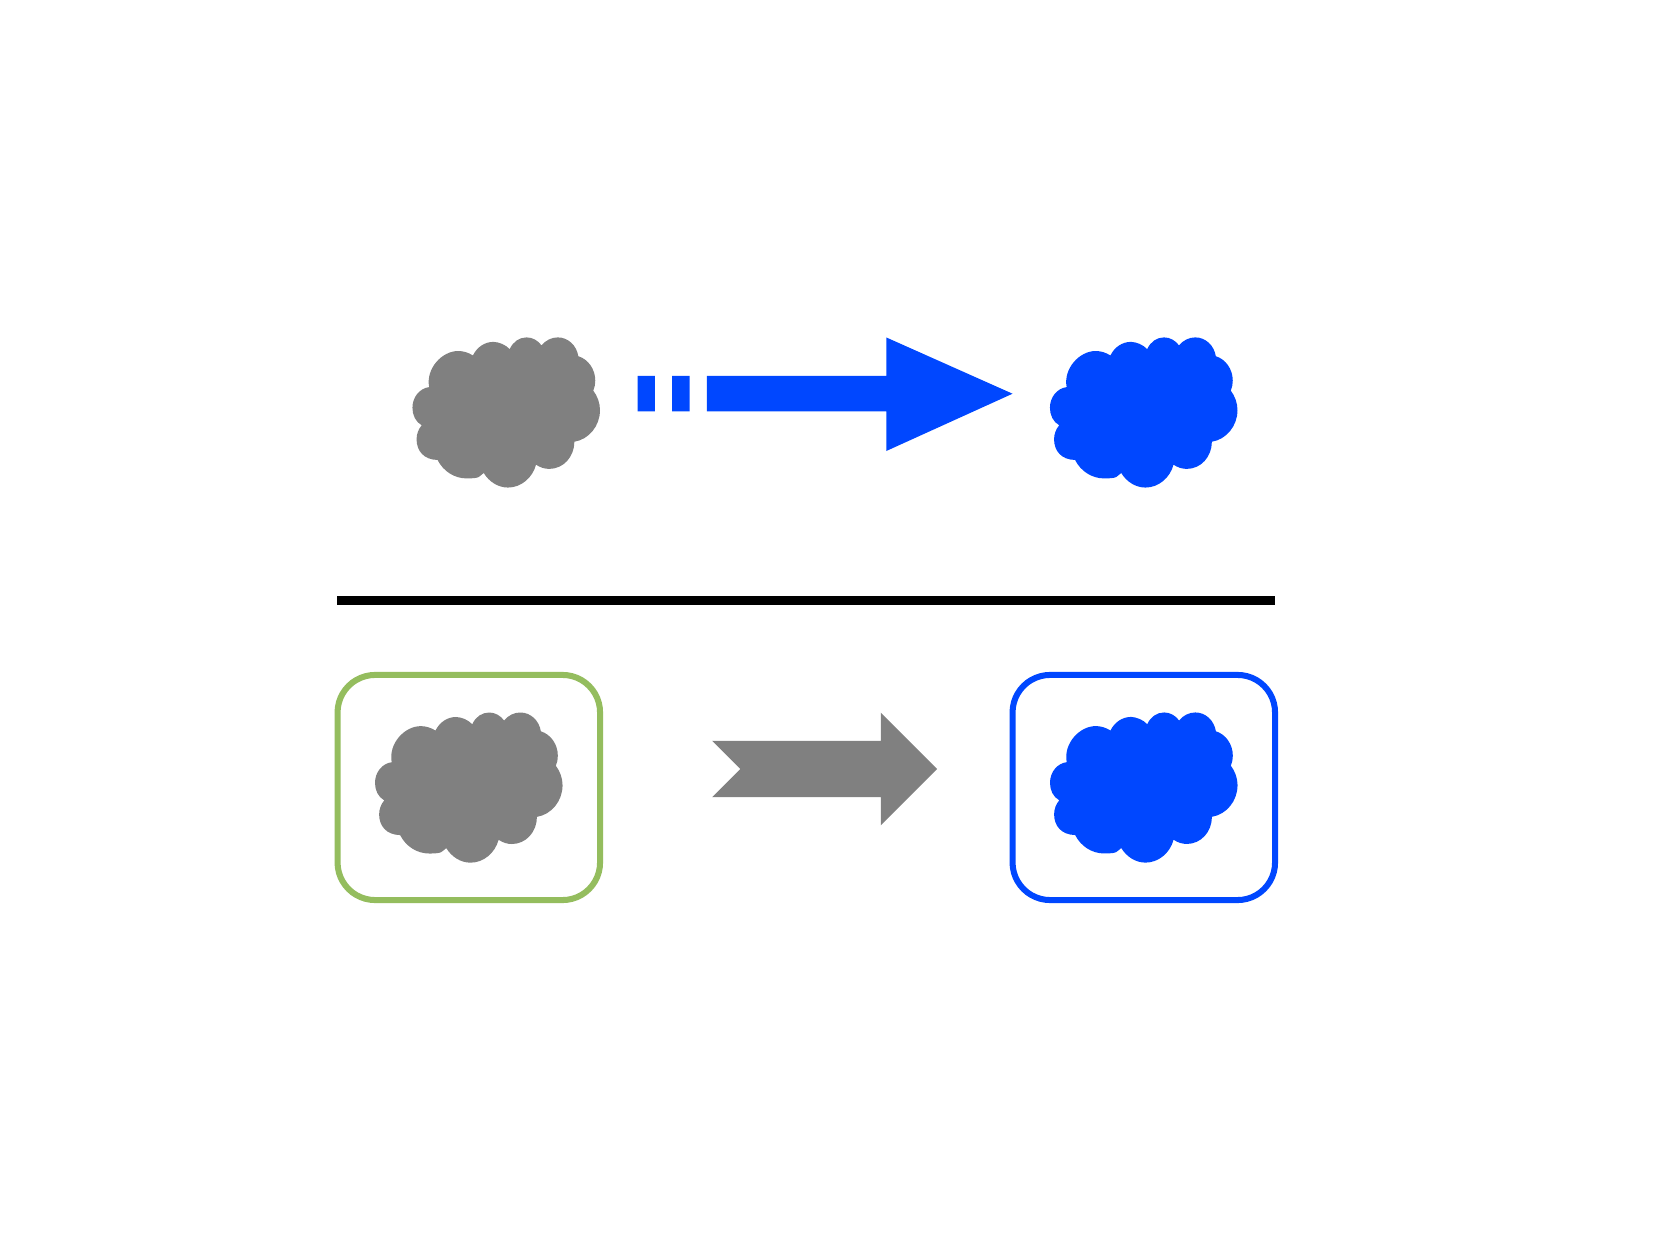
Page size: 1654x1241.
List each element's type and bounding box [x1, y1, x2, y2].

text_box [672, 375, 690, 412]
text_box [637, 375, 655, 412]
text_box [1050, 712, 1238, 863]
text_box [1049, 337, 1238, 488]
text_box [375, 712, 563, 863]
text_box [706, 337, 1013, 452]
text_box [412, 337, 601, 488]
text_box [712, 712, 938, 826]
